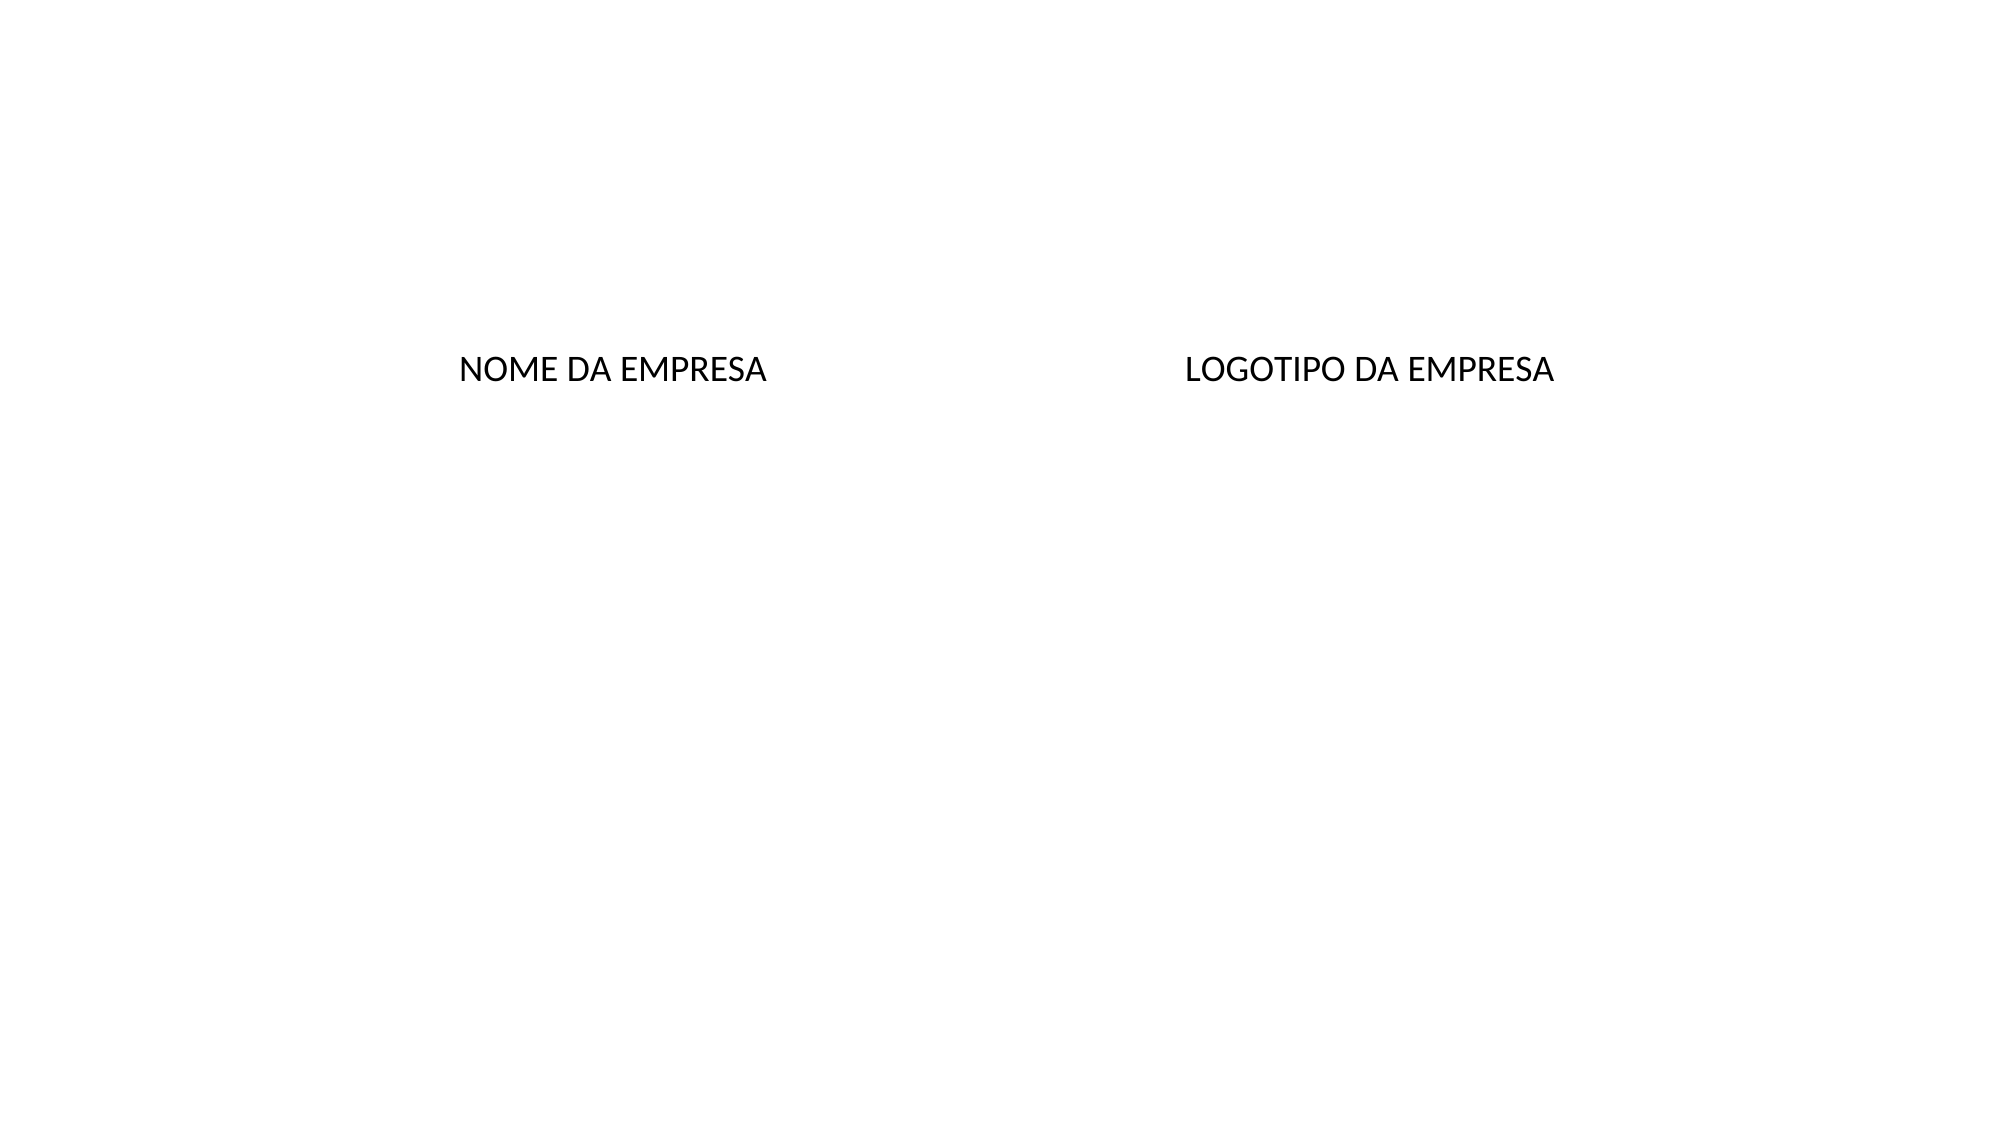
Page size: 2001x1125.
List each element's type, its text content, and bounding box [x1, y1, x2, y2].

text_box NOME DA EMPRESA [444, 336, 870, 397]
text_box LOGOTIPO DA EMPRESA [1170, 336, 1596, 397]
